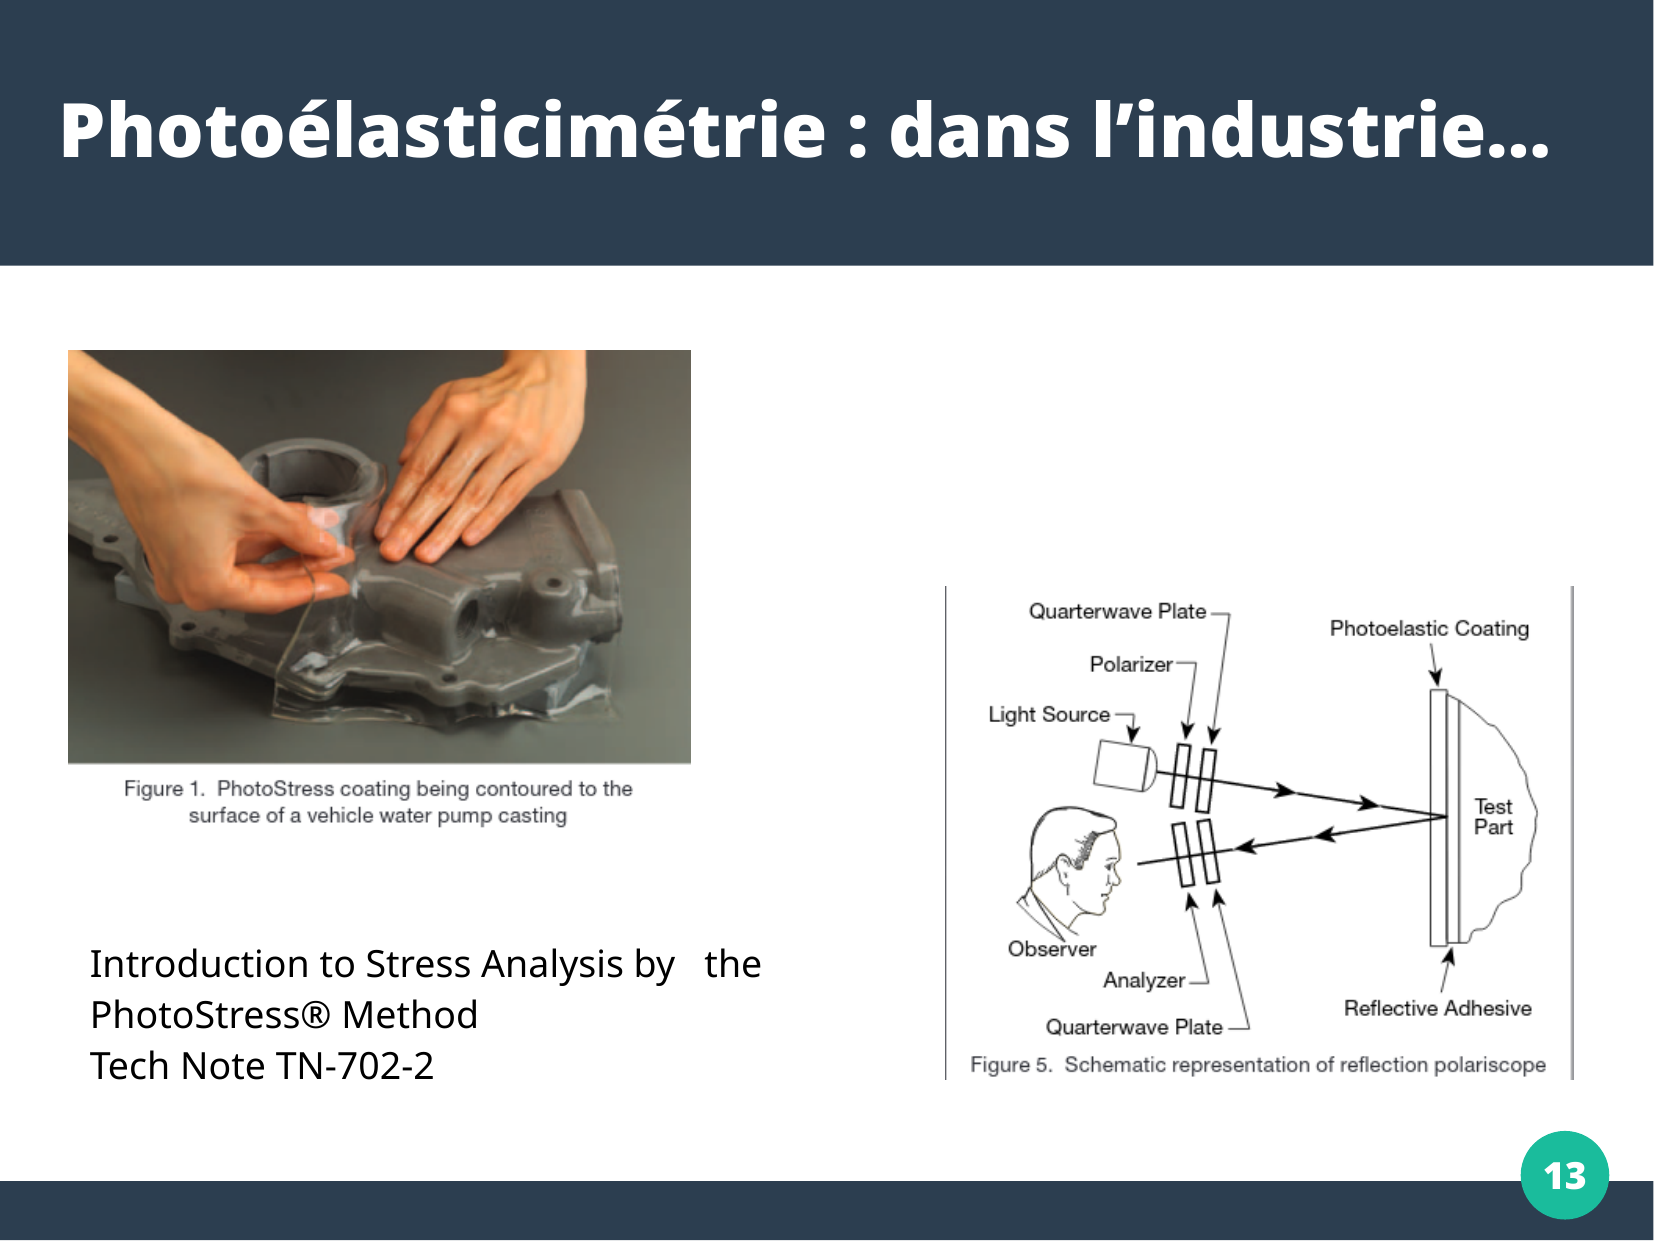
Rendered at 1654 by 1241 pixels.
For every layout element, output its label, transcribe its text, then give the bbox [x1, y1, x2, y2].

text_box Introduction to Stress Analysis by the PhotoStress® Method Tech Note TN-702-2 [75, 930, 781, 1076]
title Photoélasticimétrie : dans l’industrie… [59, 49, 1595, 207]
picture [68, 350, 691, 841]
picture [945, 586, 1574, 1081]
